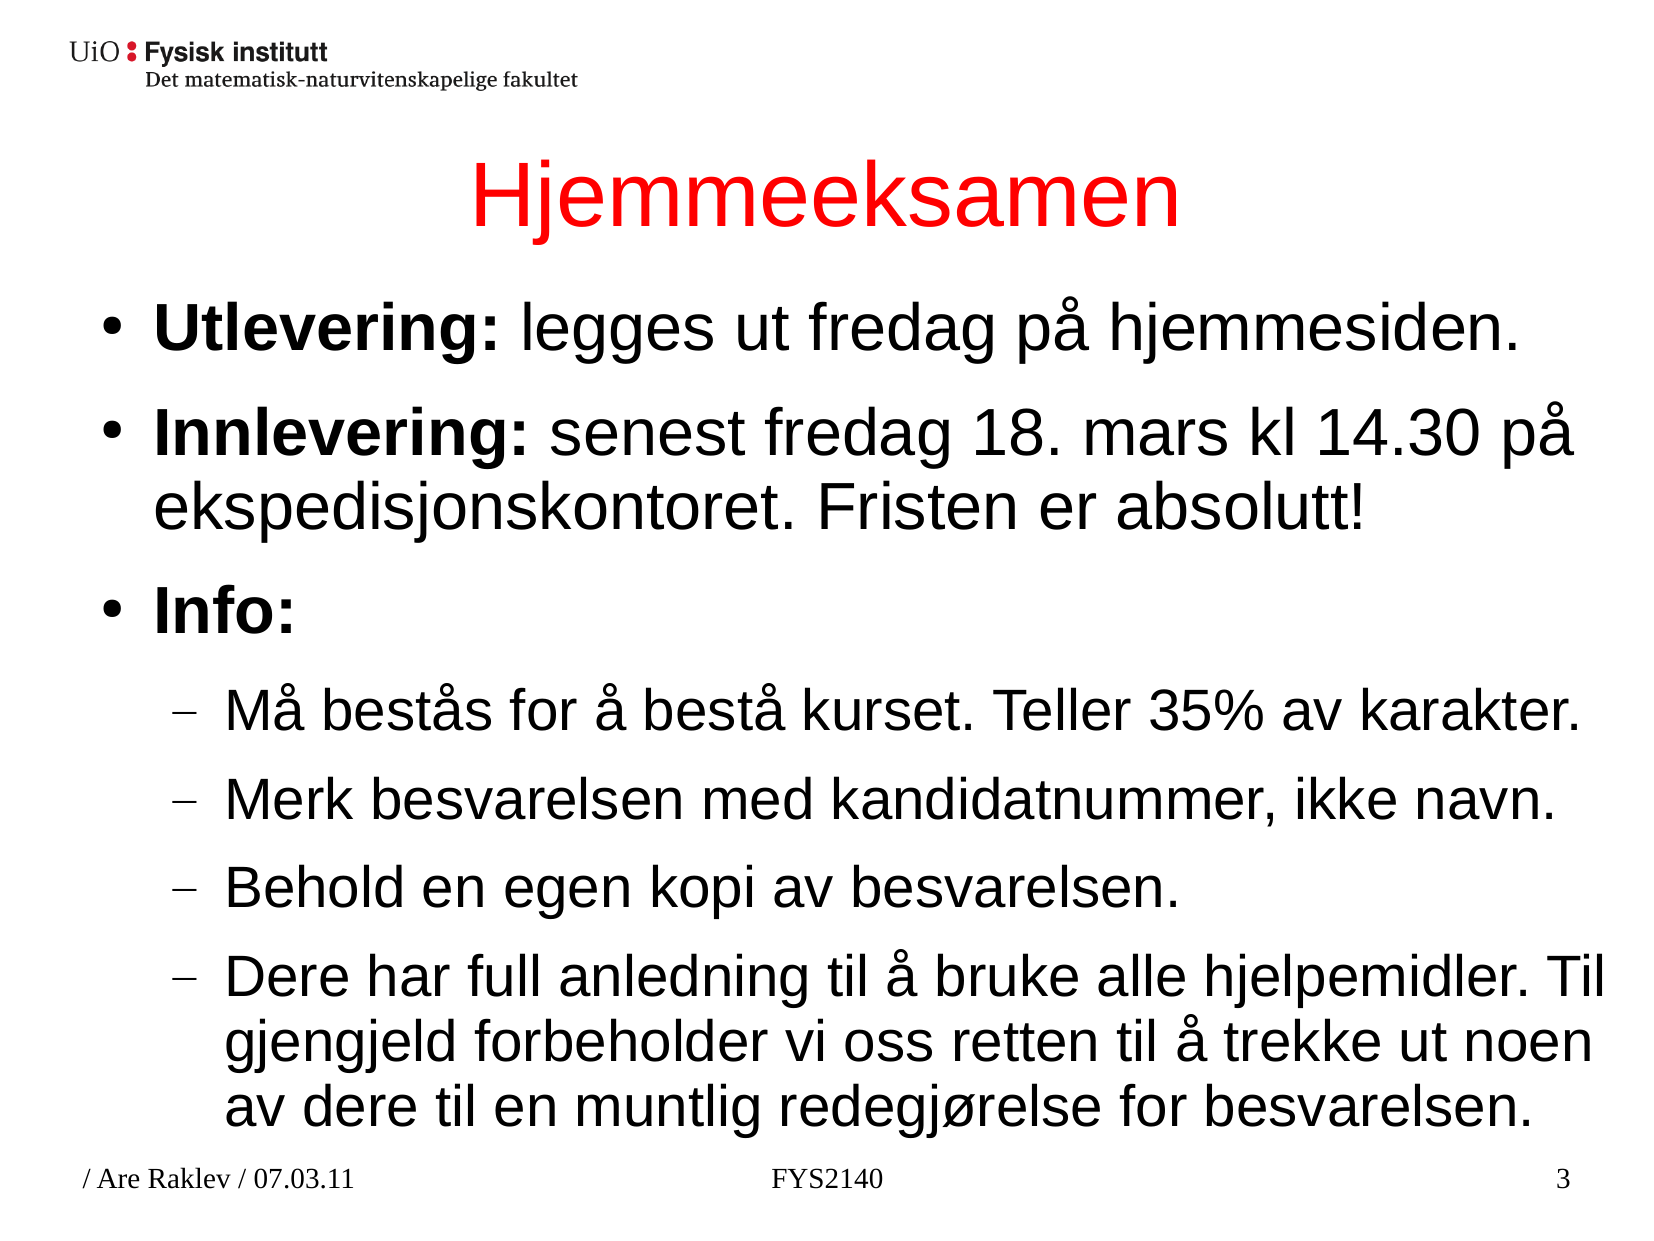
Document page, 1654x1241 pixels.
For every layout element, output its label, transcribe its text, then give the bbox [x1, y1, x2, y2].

title Hjemmeeksamen [82, 90, 1571, 290]
picture [68, 37, 581, 93]
list Utlevering: legges ut fredag på hjemmesiden. Innlevering: senest fredag 18. mars kl 14.30 på ekspedisjonskontoret. Fristen er absolutt! Info: Må bestås for å bestå kurset. Teller 35% av karakter. Merk besvarelsen med kandidatnummer, ikke navn. Behold en egen kopi av besvarelsen. Dere har full anledning til å bruke alle hjelpemidler. Til gjengjeld forbeholder vi oss retten til å trekke ut noen av dere til en muntlig redegjørelse for besvarelsen. [82, 290, 1613, 1138]
